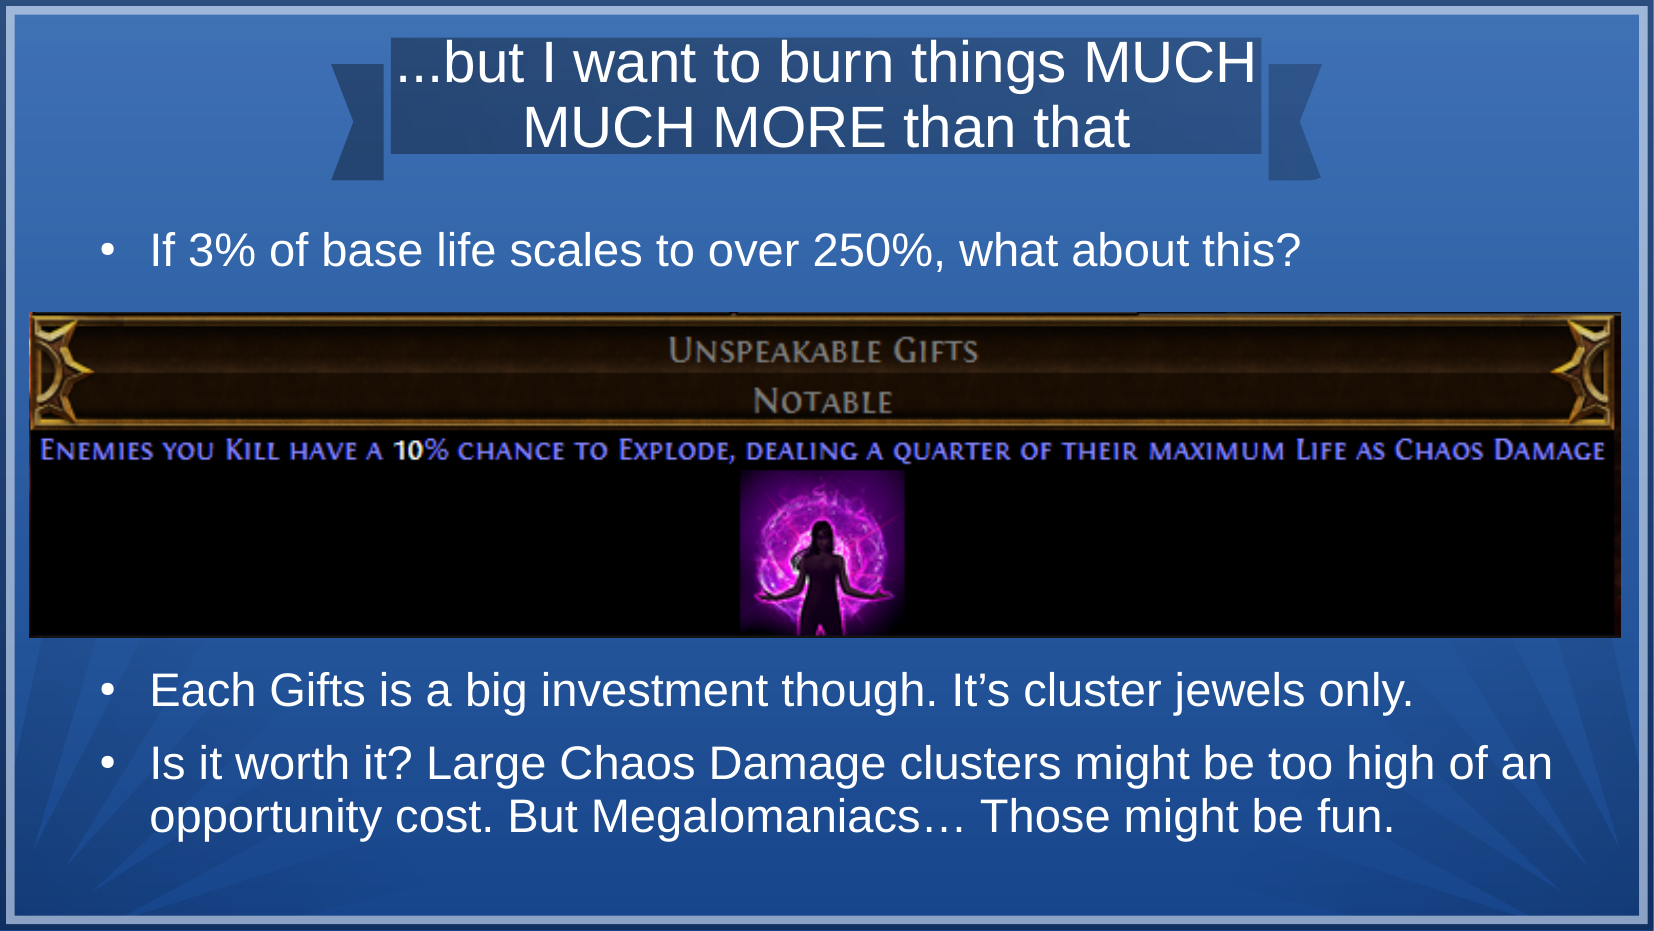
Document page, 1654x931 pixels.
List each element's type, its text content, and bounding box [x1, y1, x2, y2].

list If 3% of base life scales to over 250%, what about this? Each Gifts is a big investment though. It’s cluster jewels only. Is it worth it? Large Chaos Damage clusters might be too high of an opportunity cost. But Megalomaniacs… Those might be fun. [82, 224, 1571, 312]
title ...but I want to burn things MUCH MUCH MORE than that [354, 17, 1300, 172]
list If 3% of base life scales to over 250%, what about this? Each Gifts is a big investment though. It’s cluster jewels only. Is it worth it? Large Chaos Damage clusters might be too high of an opportunity cost. But Megalomaniacs… Those might be fun. [82, 638, 1571, 848]
picture [29, 312, 1621, 638]
